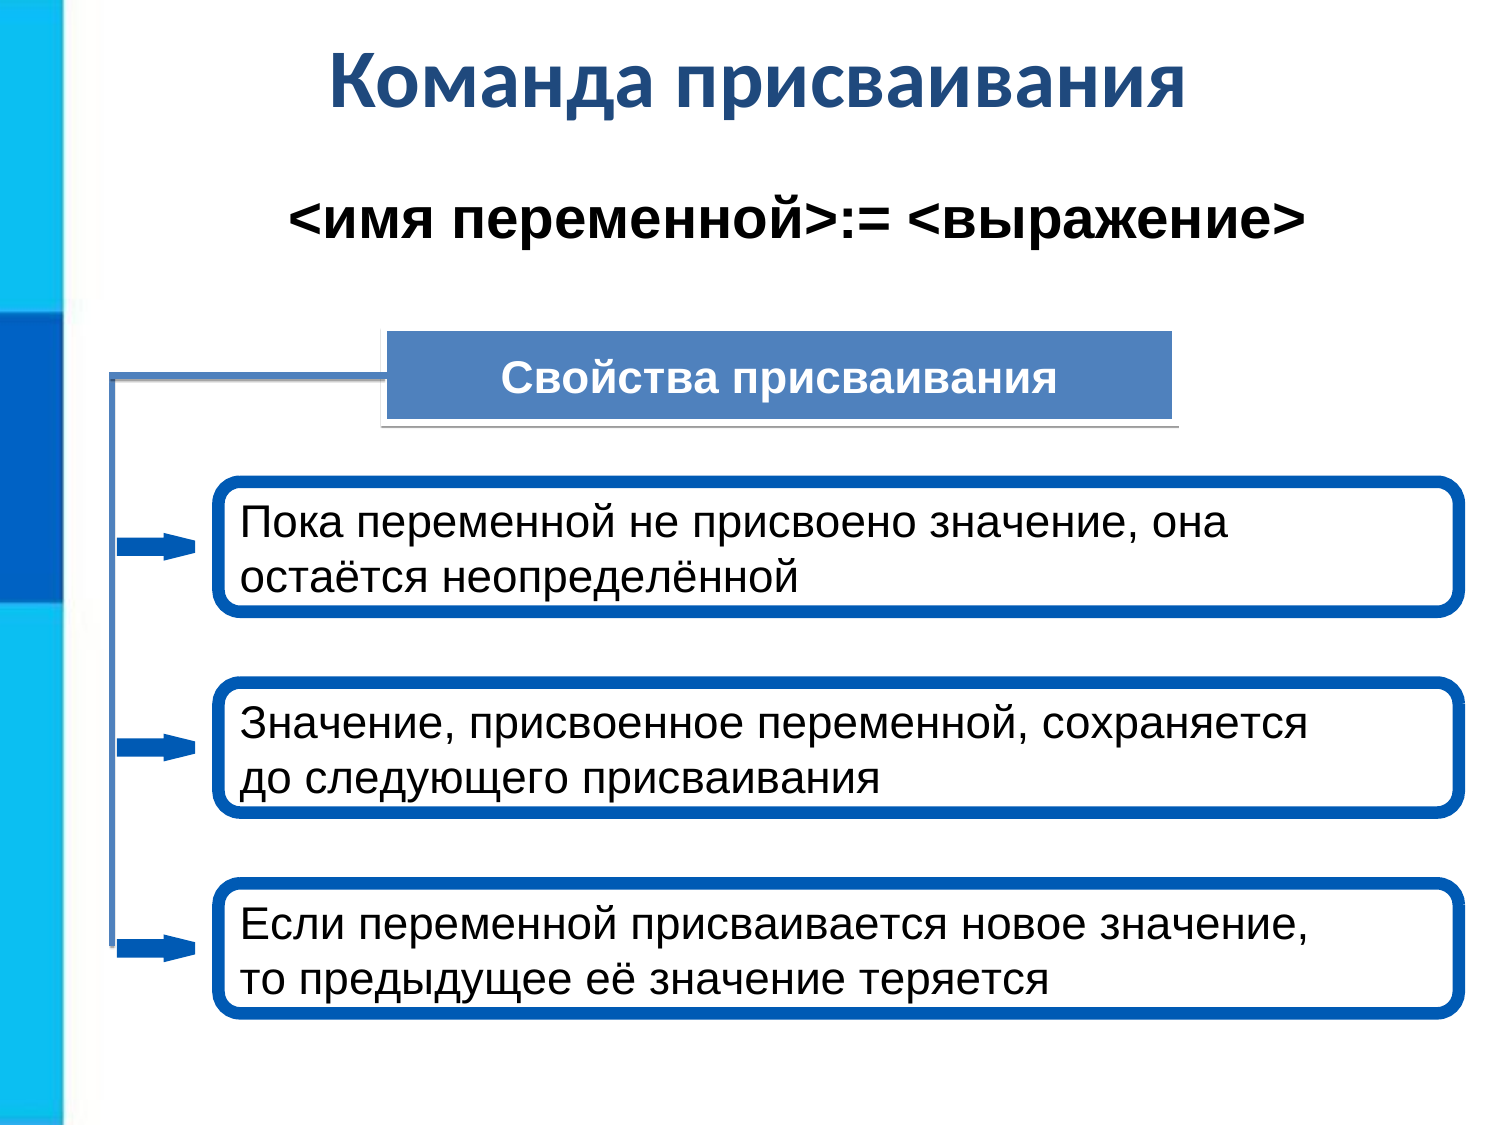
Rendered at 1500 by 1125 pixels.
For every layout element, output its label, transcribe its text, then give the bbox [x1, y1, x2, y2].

text_box Если переменной присваивается новое значение, то предыдущее её значение теряется [218, 883, 1459, 1014]
text_box Значение, присвоенное переменной, сохраняется до следующего присваивания [218, 682, 1459, 813]
text_box <имя переменной>:= <выражение> [76, 172, 1459, 259]
picture [0, 0, 1500, 1125]
text_box Пока переменной не присвоено значение, она остаётся неопределённой [218, 481, 1459, 612]
text_box Свойства присваивания [383, 328, 1176, 423]
text_box Команда присваивания [112, 30, 1425, 138]
